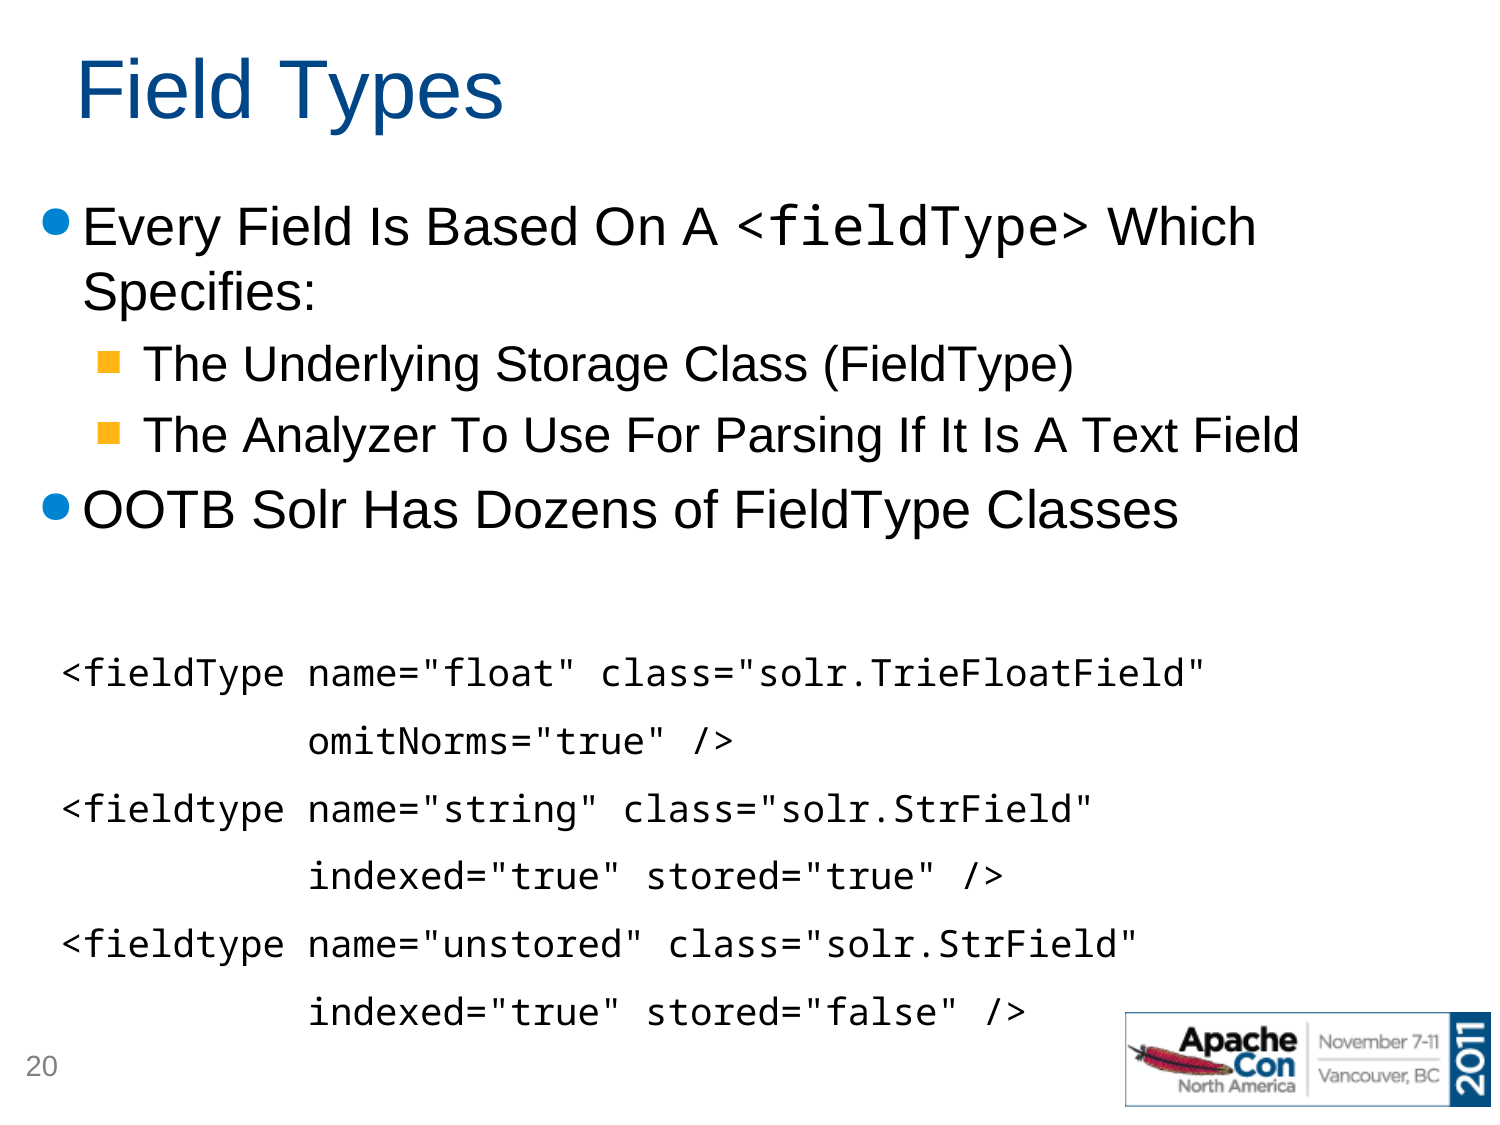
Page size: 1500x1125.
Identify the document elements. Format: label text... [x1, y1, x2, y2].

picture [1125, 1012, 1491, 1107]
list Every Field Is Based On A <fieldType> Which Specifies: The Underlying Storage Class (FieldType) The Analyzer To Use For Parsing If It Is A Text Field OOTB Solr Has Dozens of FieldType Classes <fieldType name="float" class="solr.TrieFloatField" omitNorms="true" /> <fieldtype name="string" class="solr.StrField" indexed="true" stored="true" /> <fieldtype name="unstored" class="solr.StrField" indexed="true" stored="false" /> [37, 187, 1463, 1074]
title Field Types [75, 0, 1425, 181]
